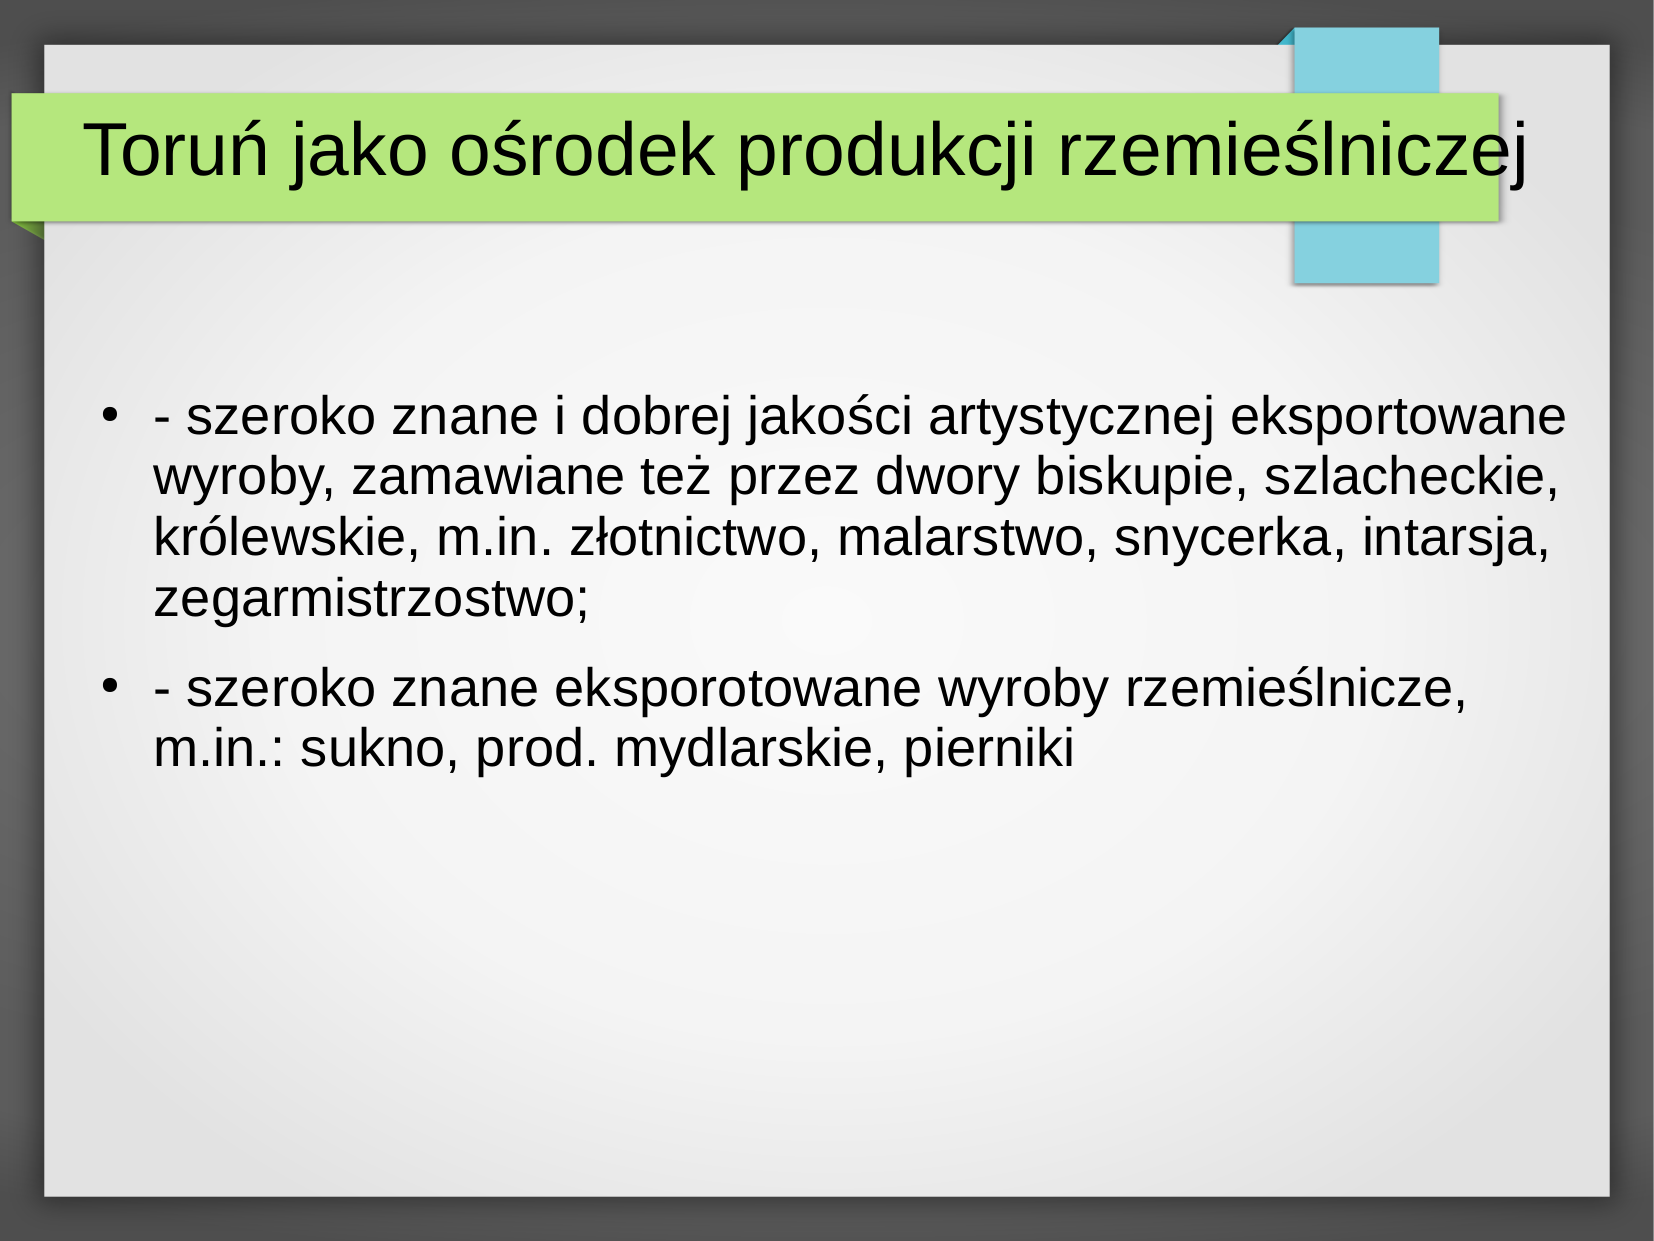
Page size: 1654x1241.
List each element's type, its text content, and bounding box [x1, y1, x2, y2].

title Toruń jako ośrodek produkcji rzemieślniczej [82, 47, 1571, 252]
picture [0, 0, 1654, 1241]
list - szeroko znane i dobrej jakości artystycznej eksportowane wyroby, zamawiane też przez dwory biskupie, szlacheckie, królewskie, m.in. złotnictwo, malarstwo, snycerka, intarsja, zegarmistrzostwo; - szeroko znane eksporotowane wyroby rzemieślnicze, m.in.: sukno, prod. mydlarskie, pierniki [82, 295, 1571, 1015]
